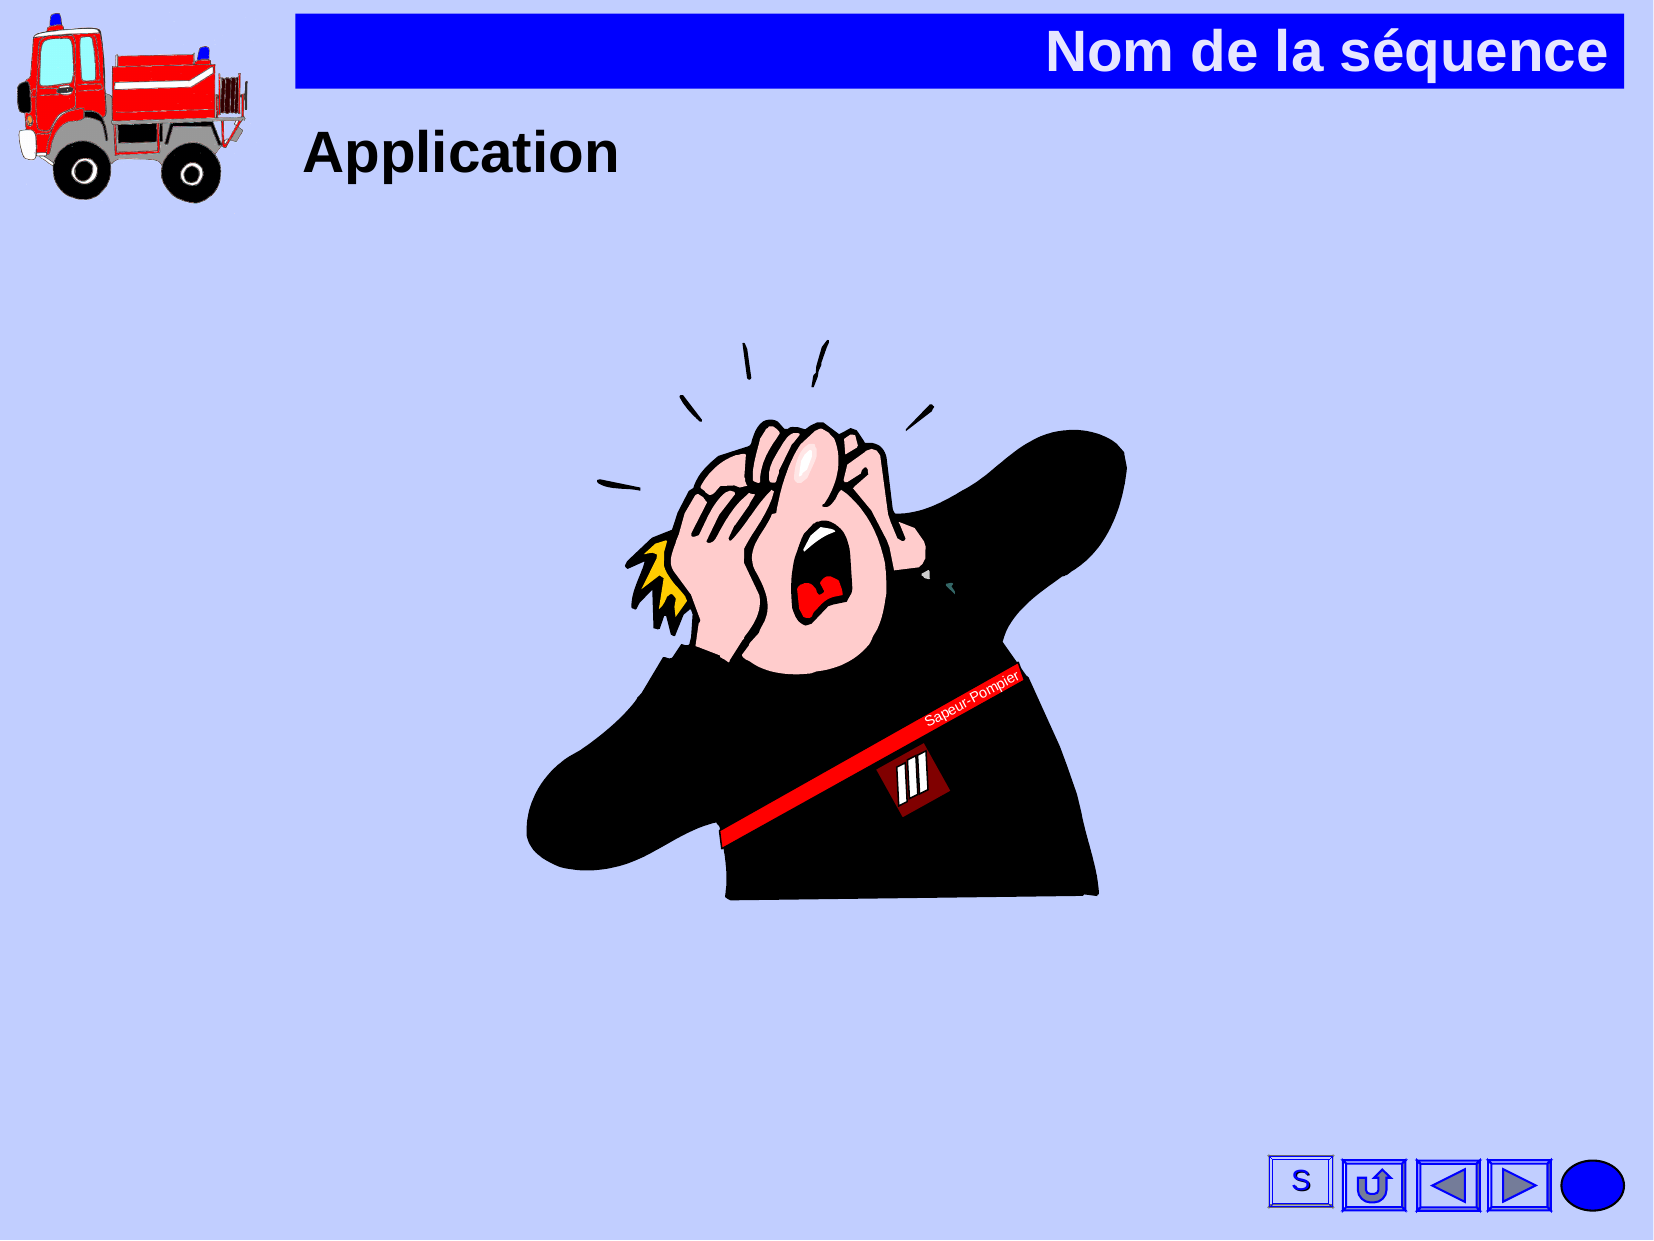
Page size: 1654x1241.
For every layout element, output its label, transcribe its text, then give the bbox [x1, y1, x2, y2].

text_box Sapeur-Pompier [905, 653, 1039, 745]
text_box [905, 404, 935, 432]
text_box Application [287, 112, 636, 193]
text_box [742, 342, 752, 380]
text_box [1561, 1160, 1625, 1211]
picture [8, 8, 257, 216]
text_box Nom de la séquence [295, 13, 1625, 89]
text_box [679, 395, 702, 422]
text_box [597, 479, 641, 491]
text_box [811, 339, 829, 388]
text_box [526, 419, 1127, 901]
